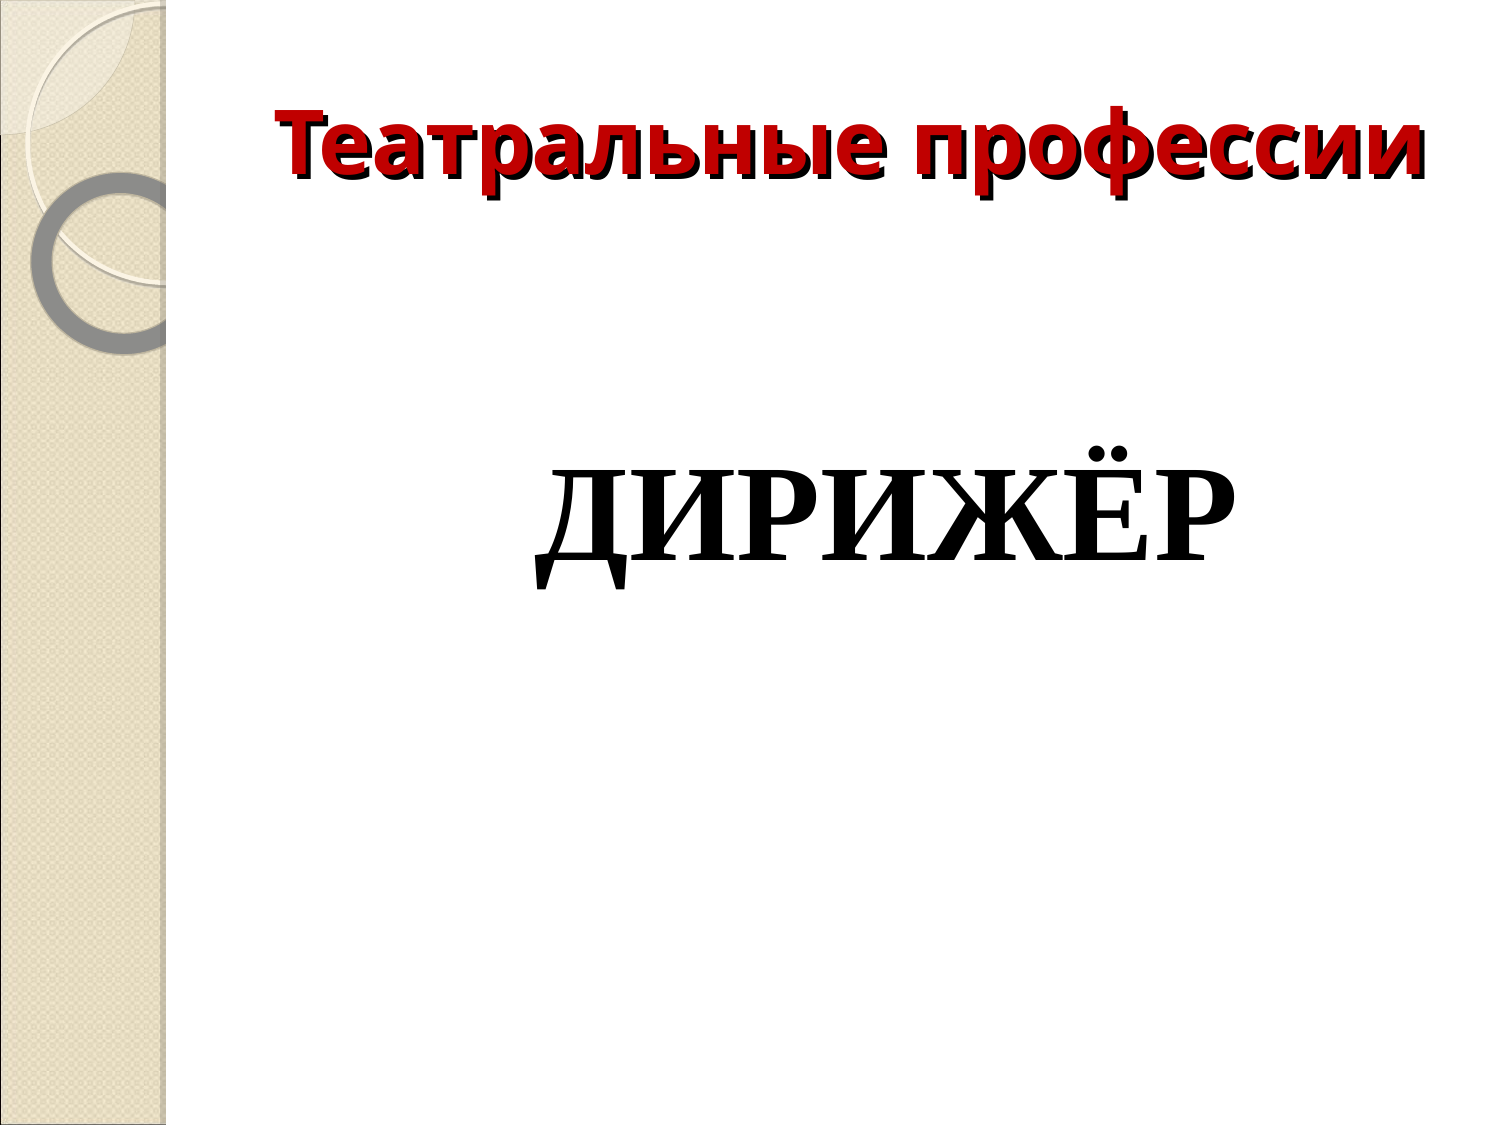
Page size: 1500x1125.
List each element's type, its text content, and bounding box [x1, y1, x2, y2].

list ДИРИЖЁР [235, 237, 1466, 1026]
title Театральные профессии [235, 45, 1466, 233]
